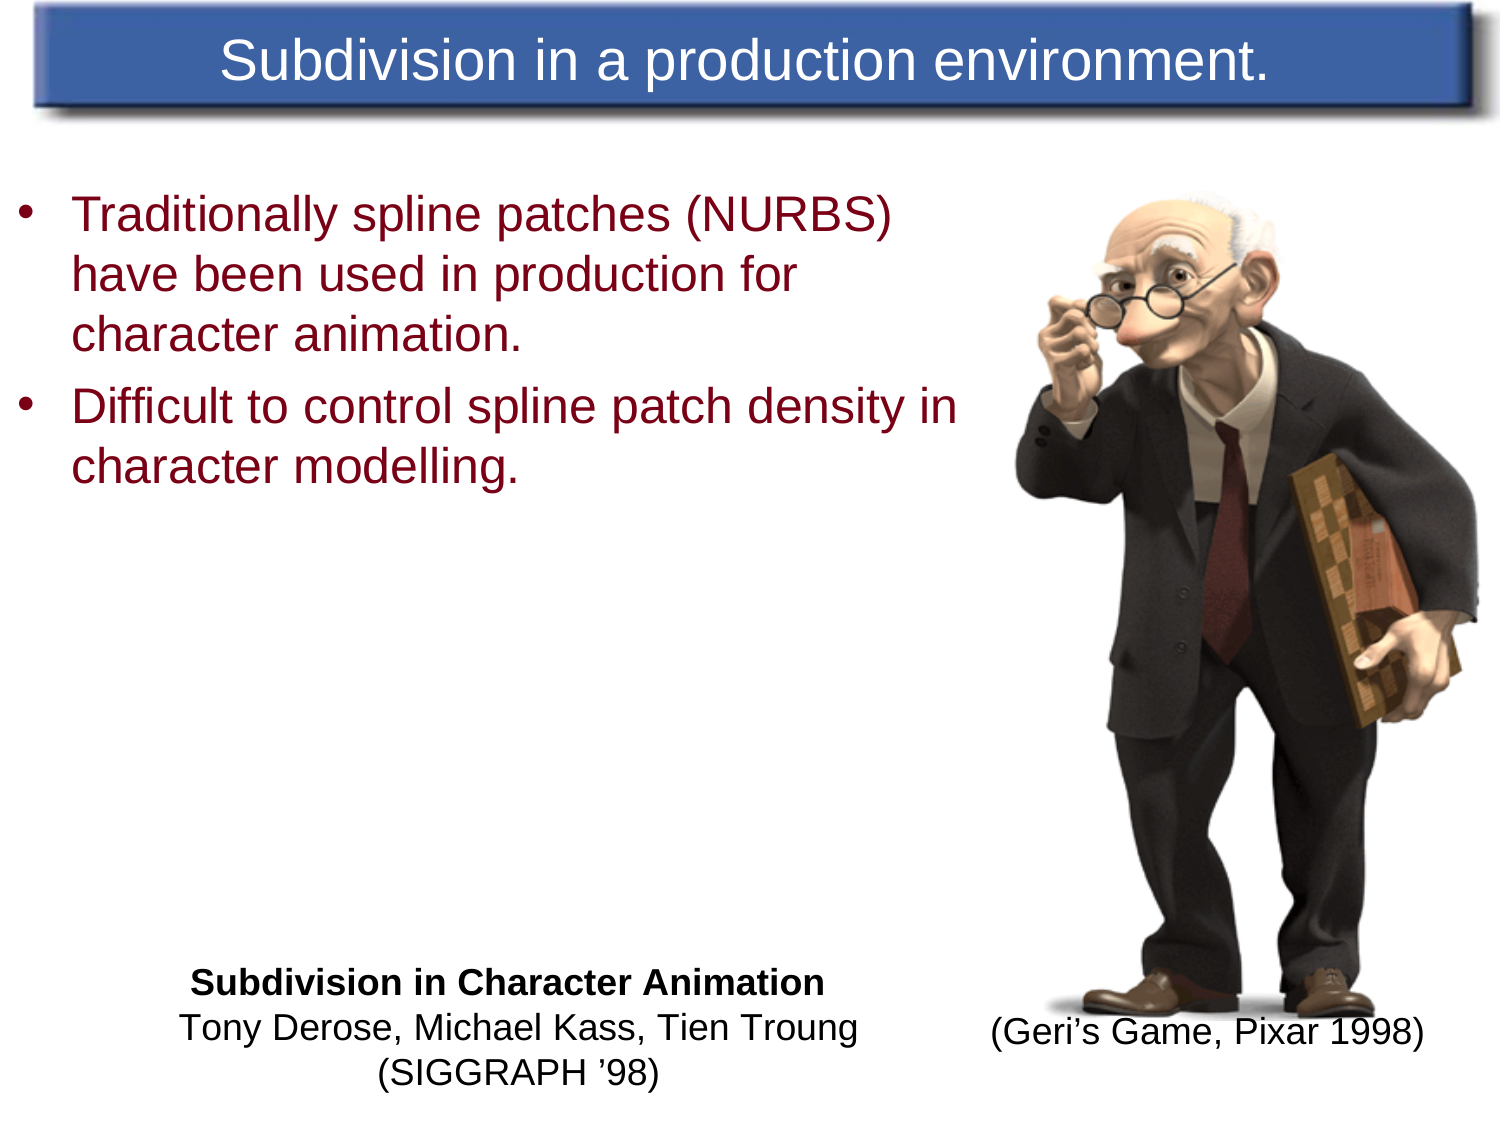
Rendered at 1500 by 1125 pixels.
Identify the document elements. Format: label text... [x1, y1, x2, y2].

picture [1013, 186, 1481, 1021]
picture [32, 0, 1500, 127]
list Traditionally spline patches (NURBS) have been used in production for character animation. Difficult to control spline patch density in character modelling. [3, 173, 1014, 1026]
text_box (Geri’s Game, Pixar 1998) [975, 999, 1441, 1061]
title Subdivision in a production environment. [0, 0, 1493, 114]
text_box Subdivision in Character Animation Tony Derose, Michael Kass, Tien Troung (SIGGRAPH ’98) [49, 949, 988, 1101]
